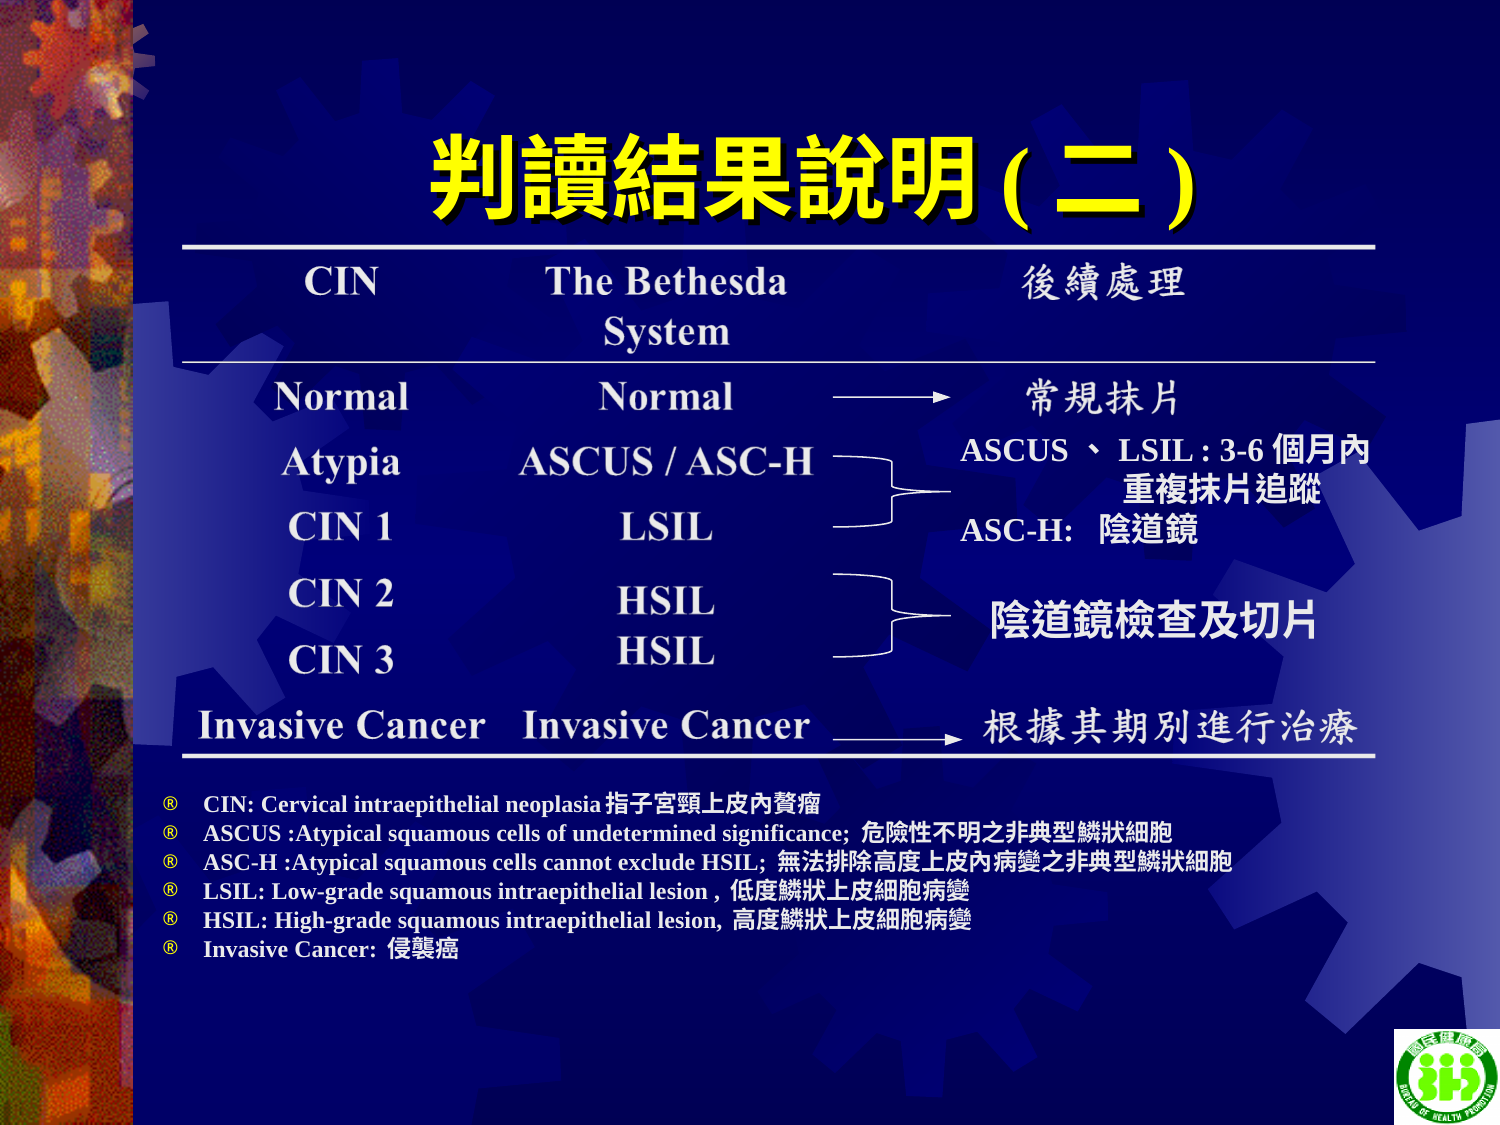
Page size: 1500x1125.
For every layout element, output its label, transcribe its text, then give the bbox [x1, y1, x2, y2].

list CIN: Cervical intraepithelial neoplasia指子宮頸上皮內贅瘤 ASCUS :Atypical squamous cells of undetermined significance; 危險性不明之非典型鱗狀細胞 ASC-H :Atypical squamous cells cannot exclude HSIL; 無法排除高度上皮內病變之非典型鱗狀細胞 LSIL: Low-grade squamous intraepithelial lesion , 低度鱗狀上皮細胞病變 HSIL: High-grade squamous intraepithelial lesion, 高度鱗狀上皮細胞病變 Invasive Cancer: 侵襲癌 [147, 786, 1410, 970]
text_box ASCUS、LSIL : 3-6個月內重複抹片追蹤 ASC-H: 陰道鏡 [945, 420, 1388, 557]
title 判讀結果說明(二) [174, 50, 1450, 238]
picture [172, 243, 1385, 775]
text_box 陰道鏡檢查及切片 [974, 586, 1339, 652]
